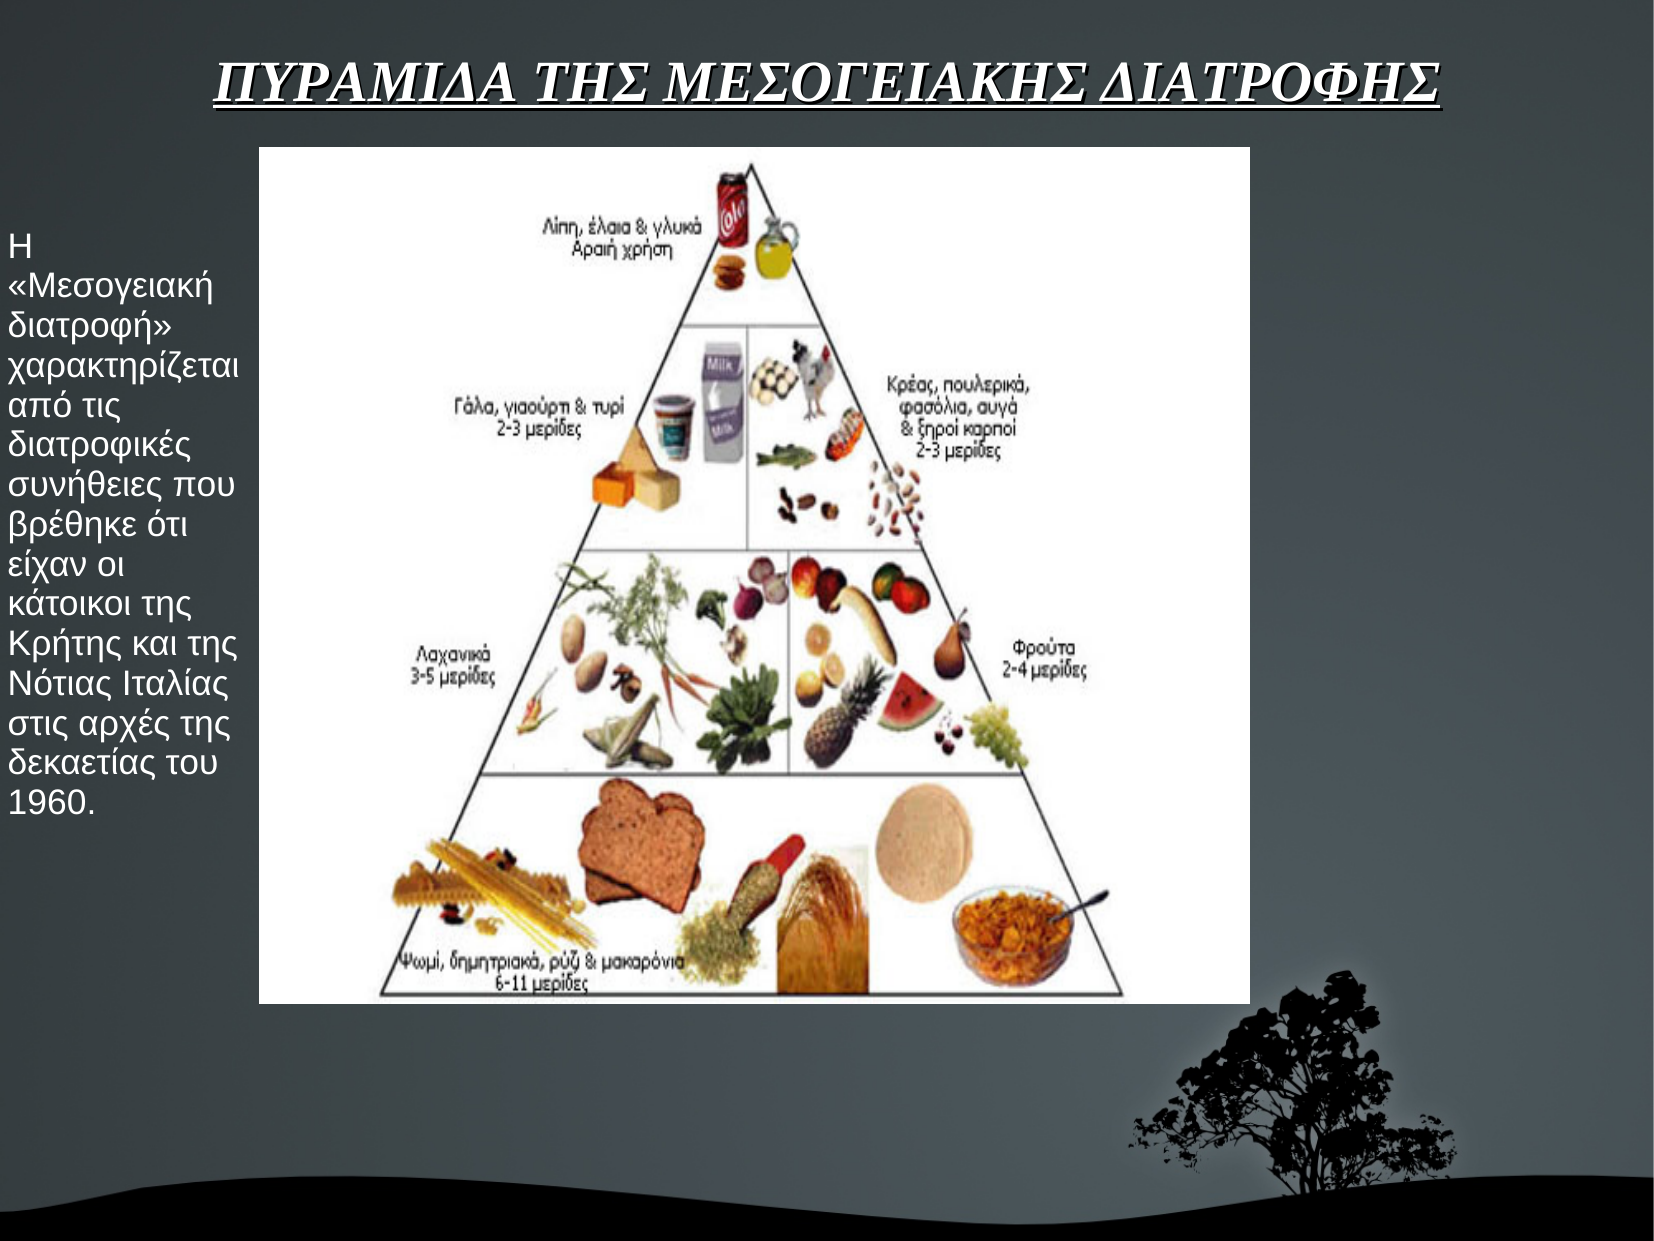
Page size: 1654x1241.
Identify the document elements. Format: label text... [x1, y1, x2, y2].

title ΠΥΡΑΜΙΔΑ ΤΗΣ ΜΕΣΟΓΕΙΑΚΗΣ ΔΙΑΤΡΟΦΗΣ [82, 0, 1571, 175]
text_box Η «Μεσογειακή διατροφή» χαρακτηρίζεται από τις διατροφικές συνήθειες που βρέθηκε ότι είχαν οι κάτοικοι της Κρήτης και της Νότιας Ιταλίας στις αρχές της δεκαετίας του 1960. [0, 218, 260, 820]
picture [0, 0, 1654, 1241]
